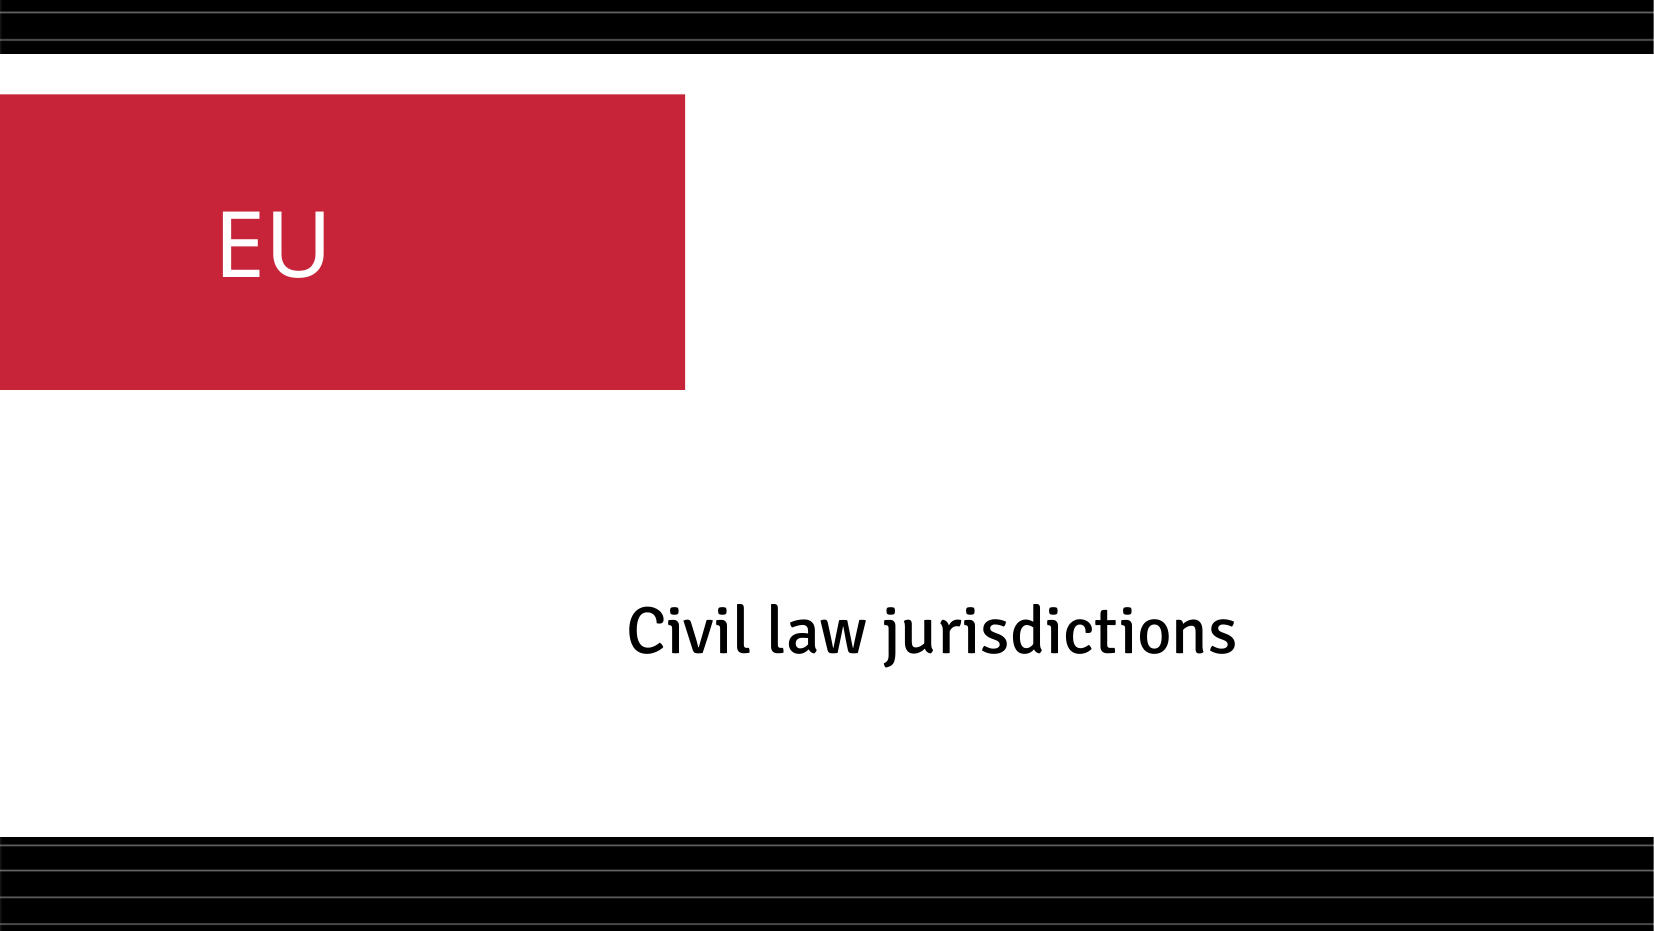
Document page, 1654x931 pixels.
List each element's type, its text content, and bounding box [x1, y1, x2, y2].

subtitle Civil law jurisdictions [625, 590, 1489, 804]
picture [0, 0, 1654, 54]
picture [0, 837, 1654, 931]
title EU [0, 94, 686, 390]
